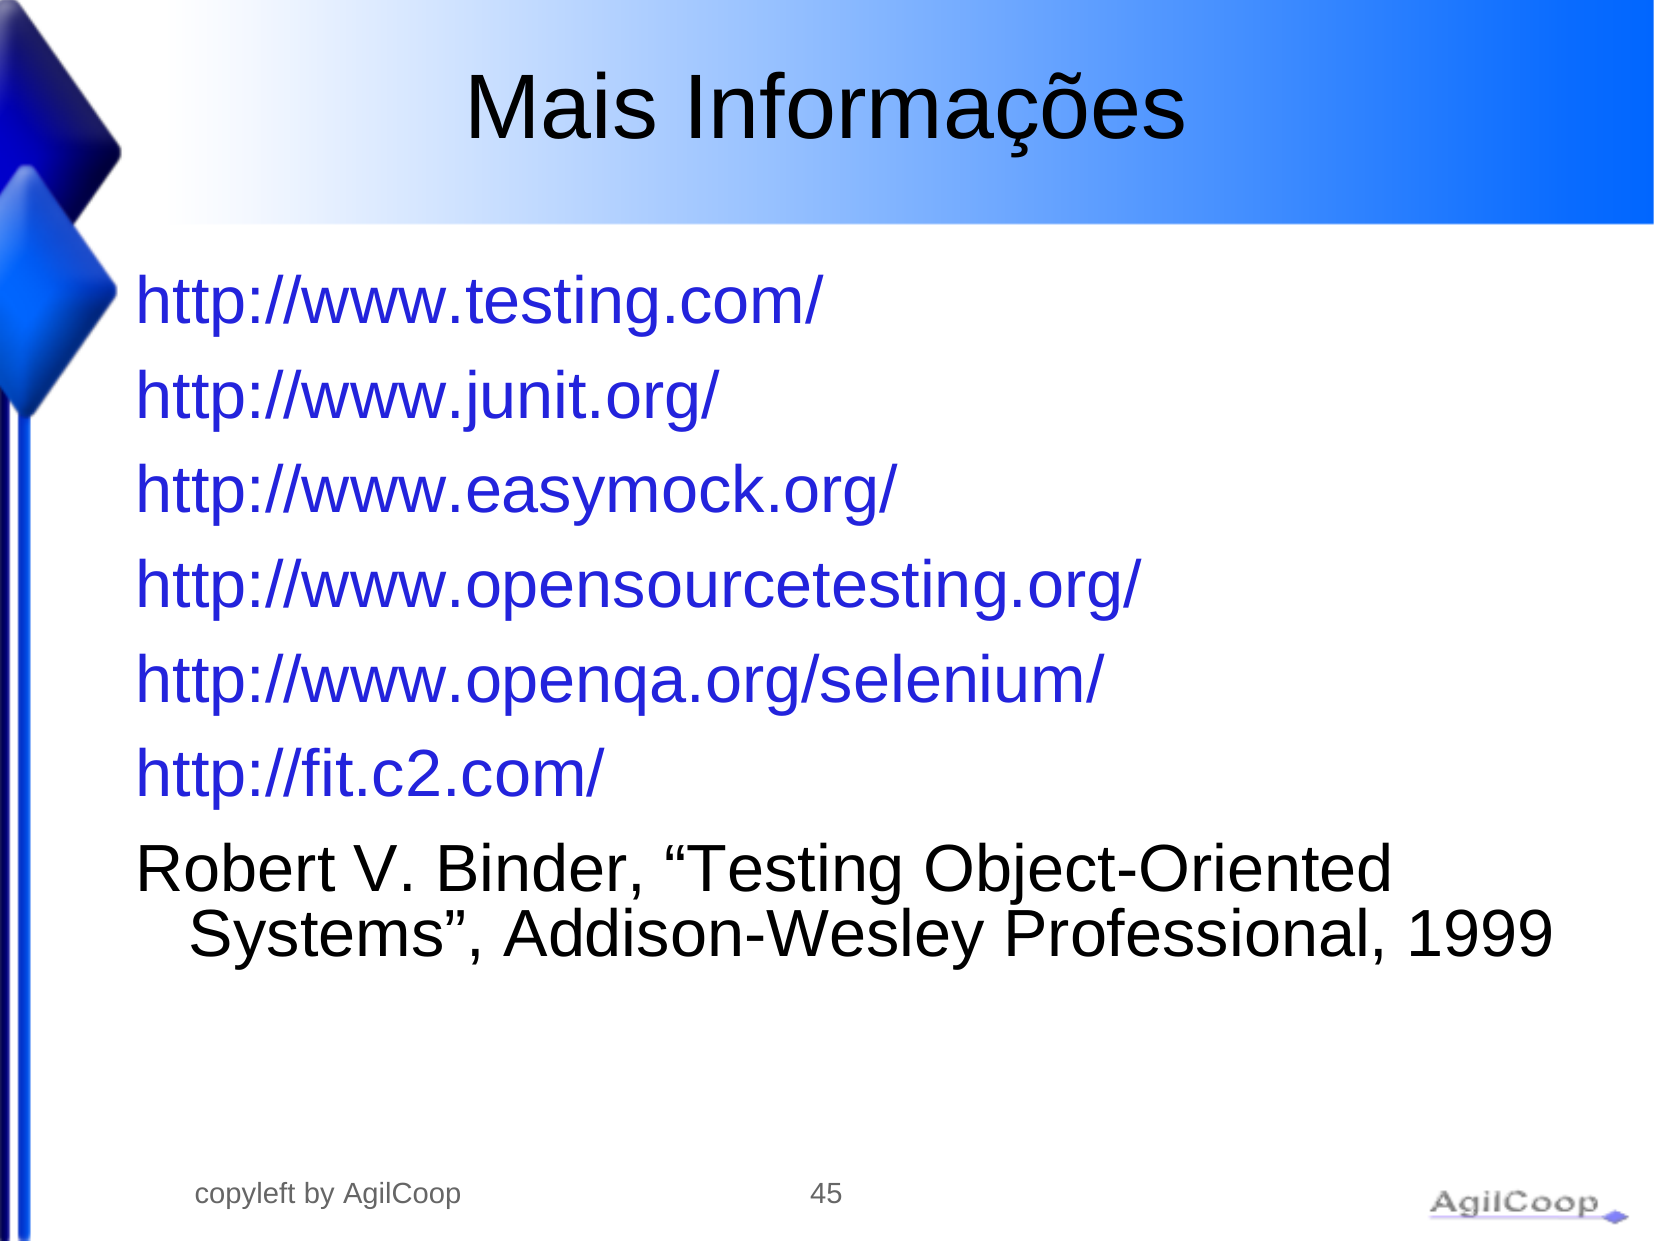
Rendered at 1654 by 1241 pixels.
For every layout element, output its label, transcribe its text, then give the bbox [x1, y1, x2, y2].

title Mais Informações [82, 60, 1571, 163]
picture [0, 0, 1654, 1241]
list http://www.testing.com/ http://www.junit.org/ http://www.easymock.org/ http://www.opensourcetesting.org/ http://www.openqa.org/selenium/ http://fit.c2.com/ Robert V. Binder, “Testing Object-Oriented Systems”, Addison-Wesley Professional, 1999 [118, 271, 1607, 1007]
